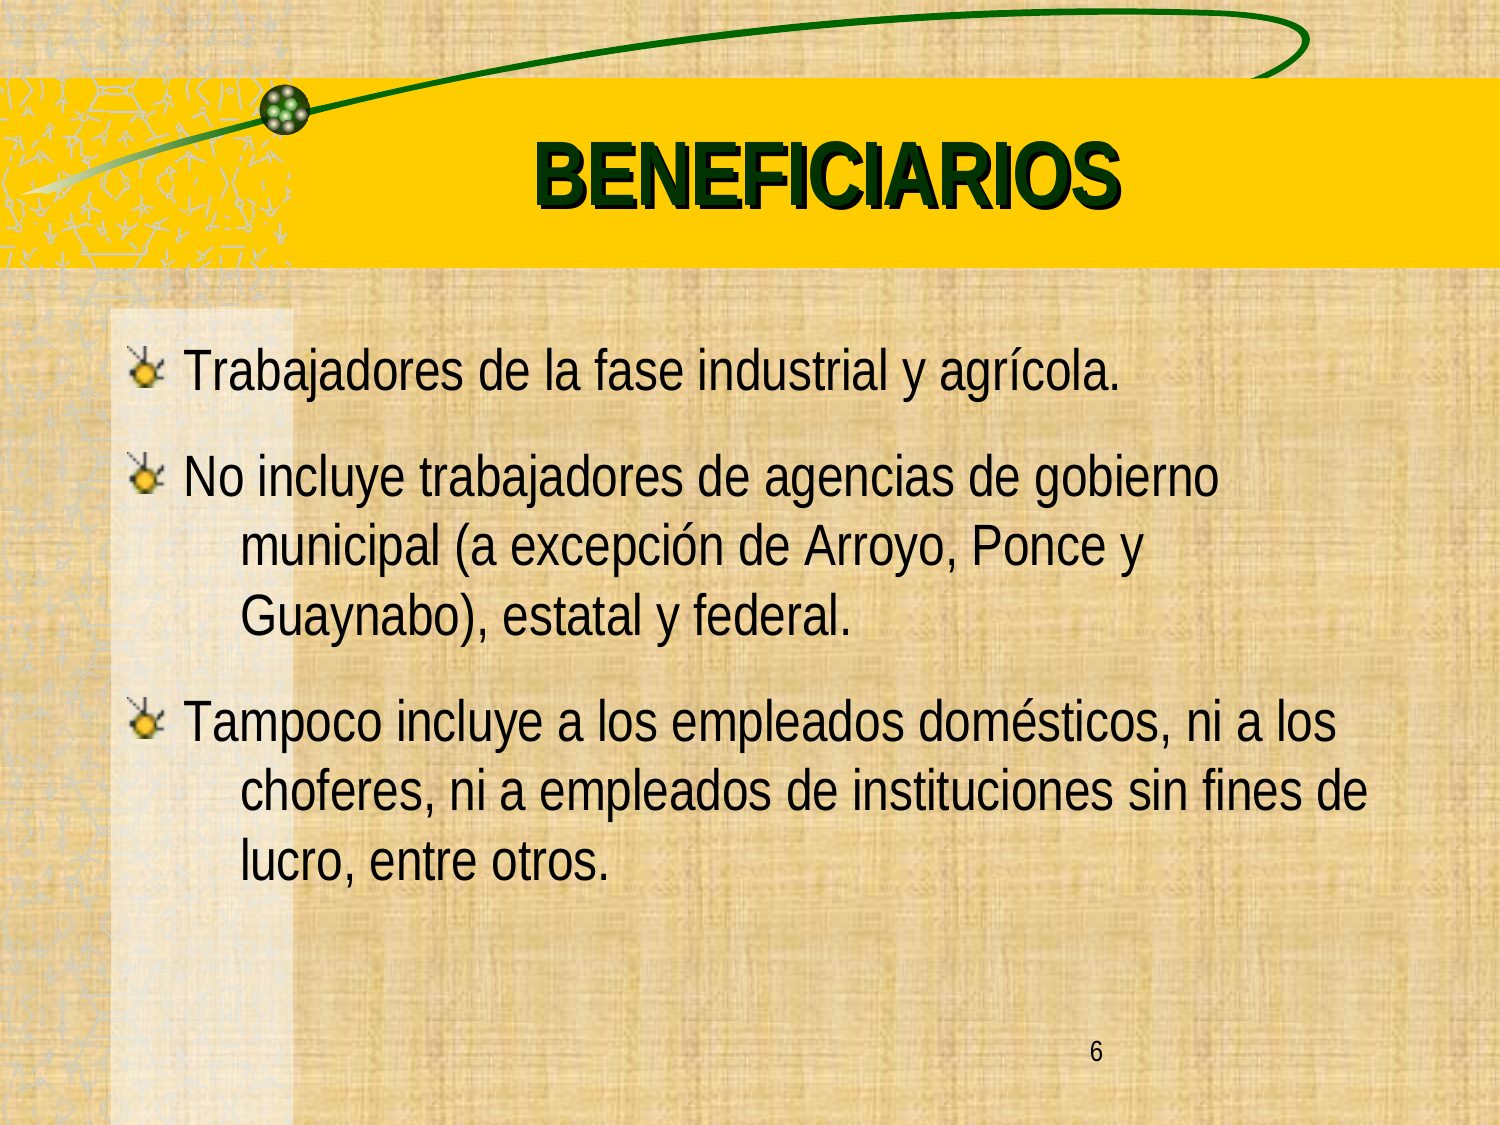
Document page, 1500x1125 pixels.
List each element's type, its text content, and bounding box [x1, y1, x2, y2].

list Trabajadores de la fase industrial y agrícola. No incluye trabajadores de agencias de gobierno municipal (a excepción de Arroyo, Ponce y Guaynabo), estatal y federal. Tampoco incluye a los empleados domésticos, ni a los choferes, ni a empleados de instituciones sin fines de lucro, entre otros. [112, 324, 1388, 1000]
title BENEFICIARIOS [189, 75, 1465, 263]
text_box [1074, 1025, 1388, 1101]
